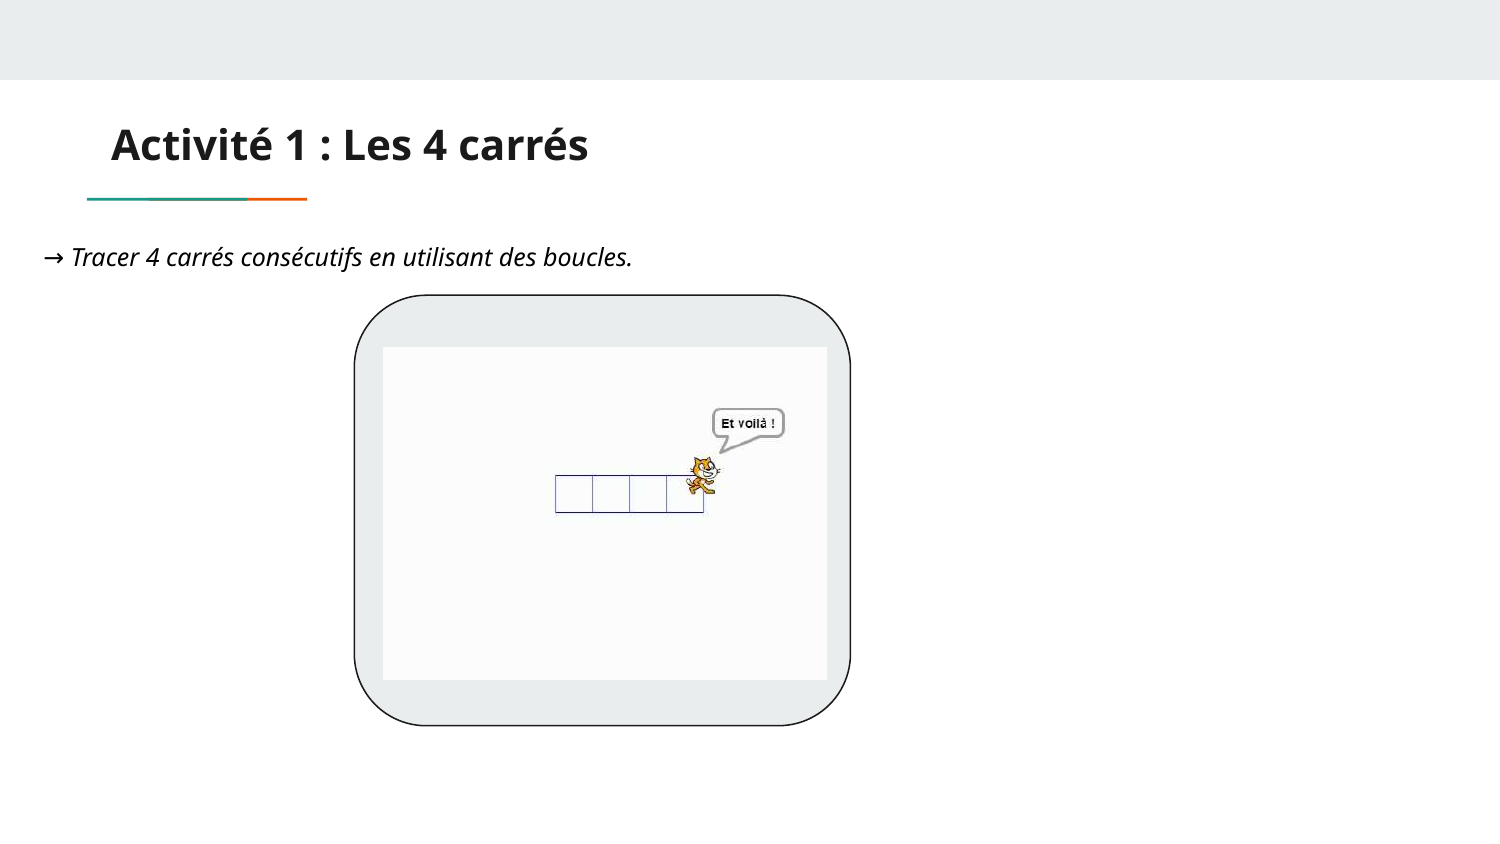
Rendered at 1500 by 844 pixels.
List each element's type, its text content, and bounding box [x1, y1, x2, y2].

picture [383, 347, 827, 680]
text_box [354, 295, 851, 726]
title Activité 1 : Les 4 carrés [96, 100, 1358, 188]
text_box → Tracer 4 carrés consécutifs en utilisant des boucles. [28, 221, 938, 287]
